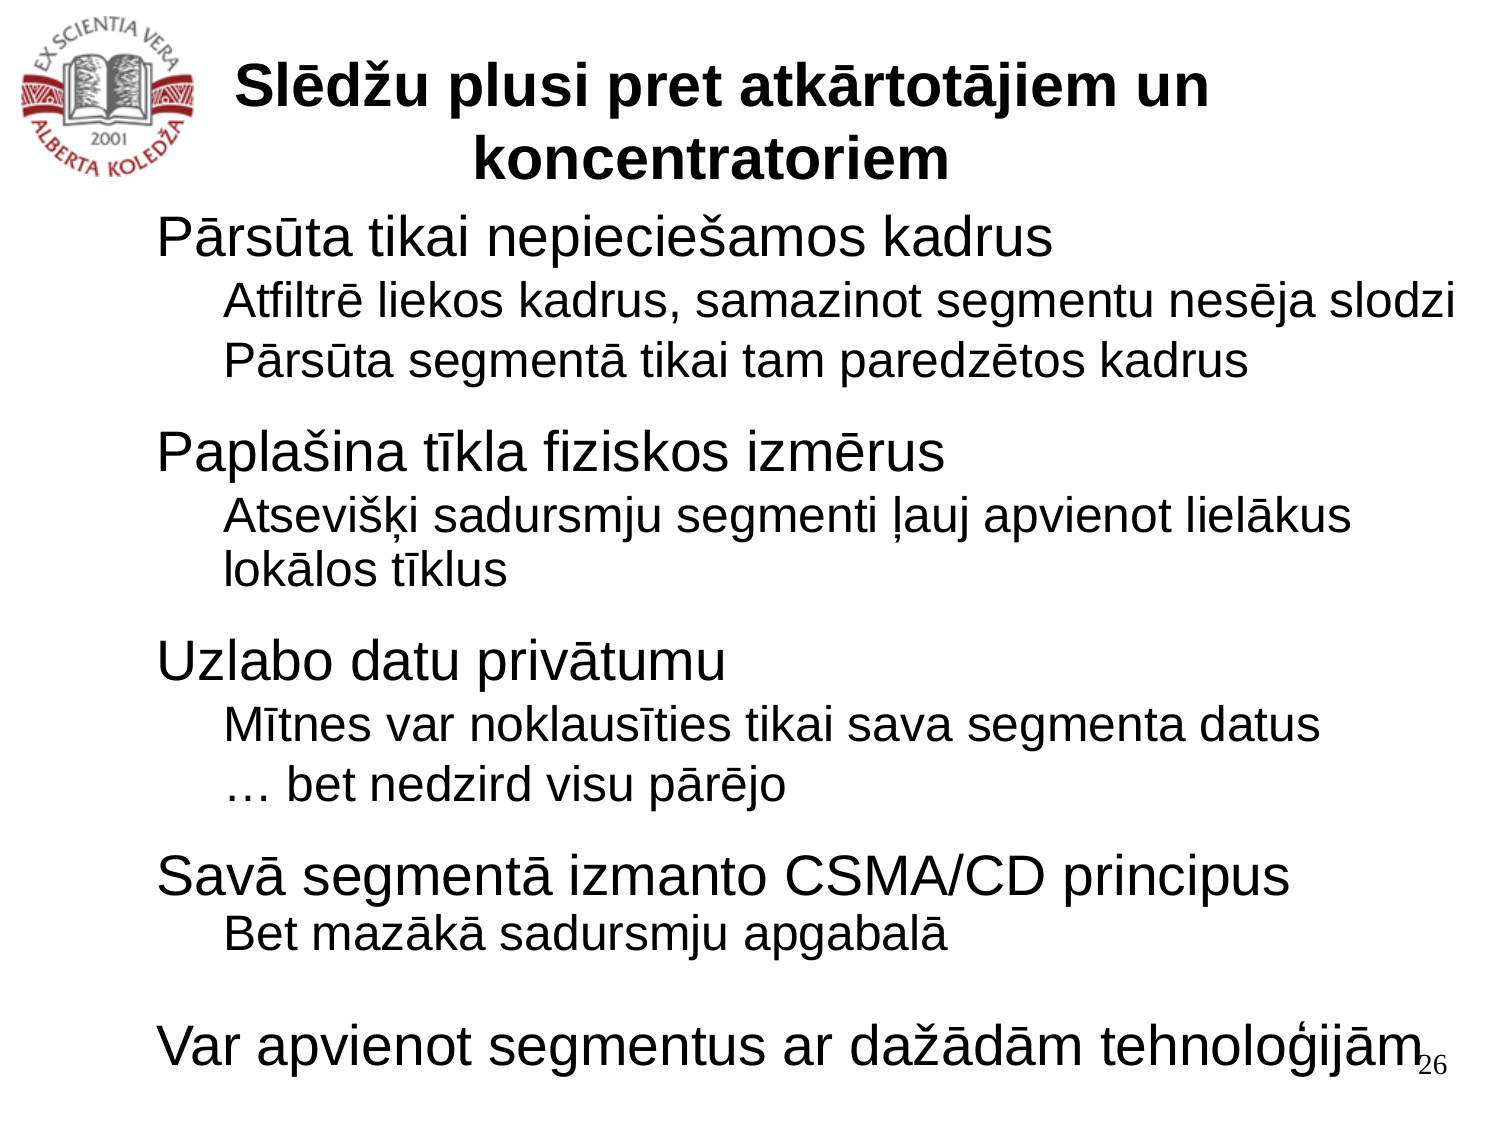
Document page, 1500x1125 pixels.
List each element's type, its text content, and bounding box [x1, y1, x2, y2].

list Pārsūta tikai nepieciešamos kadrus Atfiltrē liekos kadrus, samazinot segmentu nesēja slodzi Pārsūta segmentā tikai tam paredzētos kadrus Paplašina tīkla fiziskos izmērus Atsevišķi sadursmju segmenti ļauj apvienot lielākus lokālos tīklus Uzlabo datu privātumu Mītnes var noklausīties tikai sava segmenta datus … bet nedzird visu pārējo Savā segmentā izmanto CSMA/CD principus Bet mazākā sadursmju apgabalā Var apvienot segmentus ar dažādām tehnoloģijām [75, 200, 1500, 1101]
title Slēdžu plusi pret atkārtotājiem un koncentratoriem [50, 37, 1374, 200]
picture [21, 16, 194, 177]
